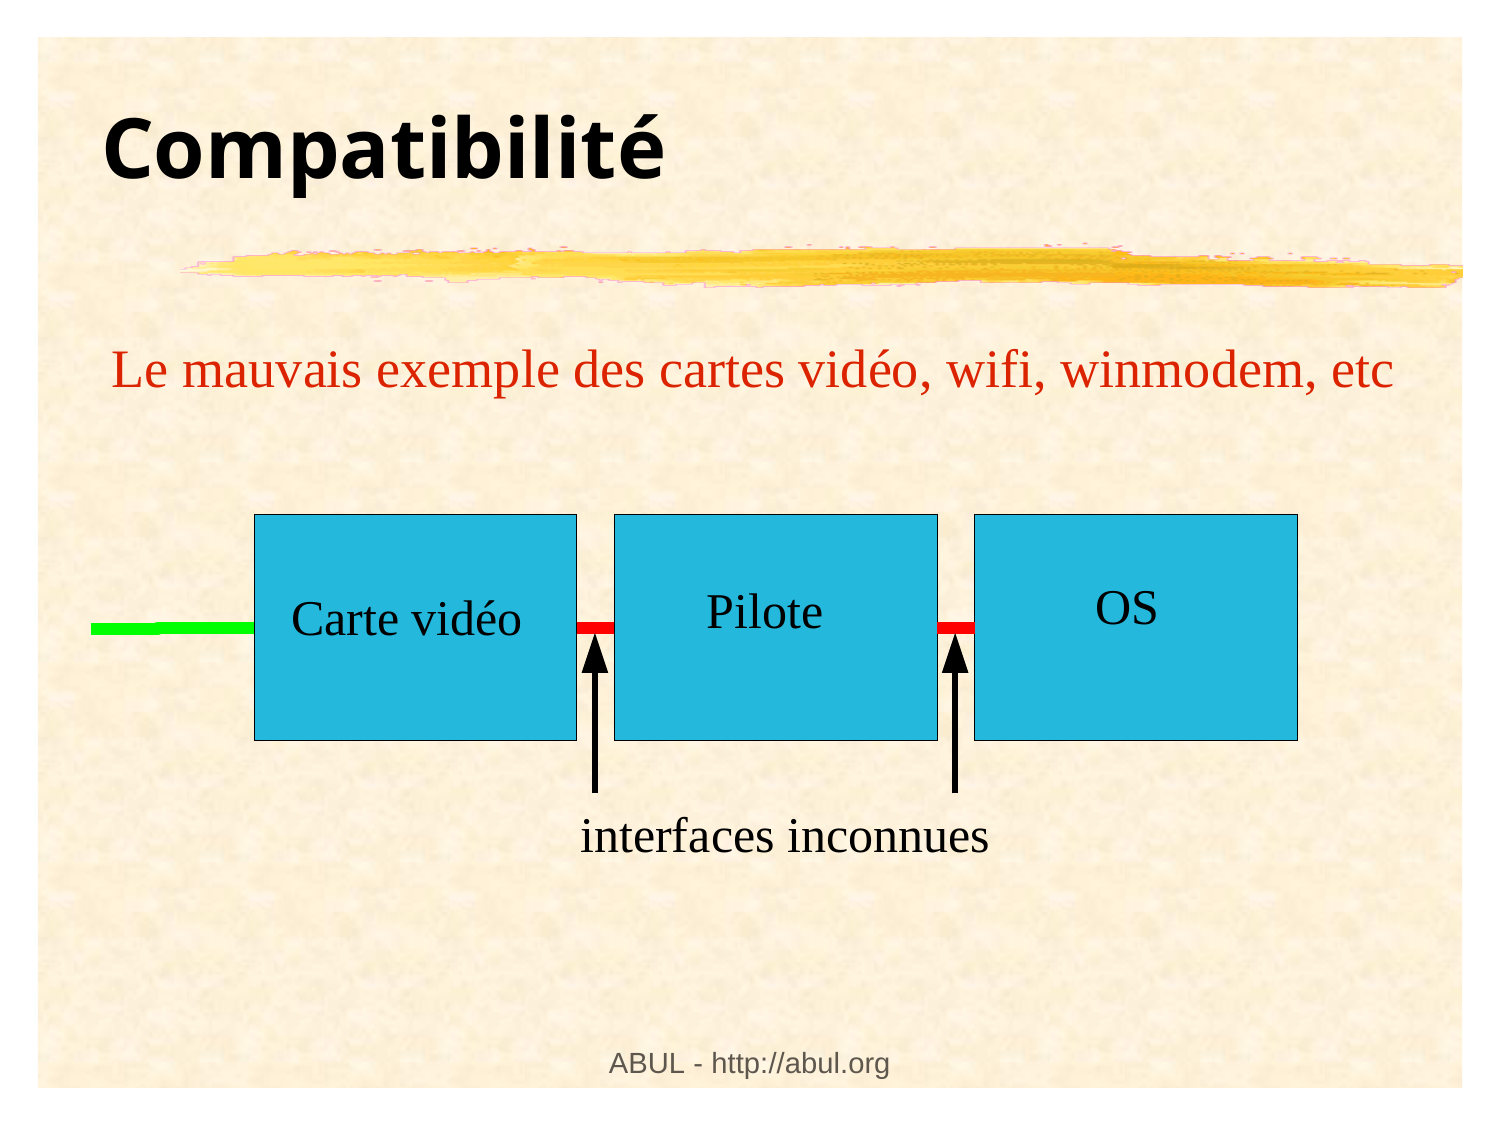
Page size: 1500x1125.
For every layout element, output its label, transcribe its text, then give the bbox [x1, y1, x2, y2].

text_box [974, 514, 1298, 741]
text_box interfaces inconnues [580, 807, 1106, 869]
text_box Le mauvais exemple des cartes vidéo, wifi, winmodem, etc [111, 339, 1439, 406]
text_box Pilote [706, 584, 872, 645]
text_box OS [1094, 580, 1159, 641]
picture [37, 37, 1463, 1088]
title Compatibilité [101, 39, 1312, 253]
text_box [614, 514, 938, 741]
text_box Carte vidéo [291, 590, 526, 652]
text_box [254, 514, 577, 741]
